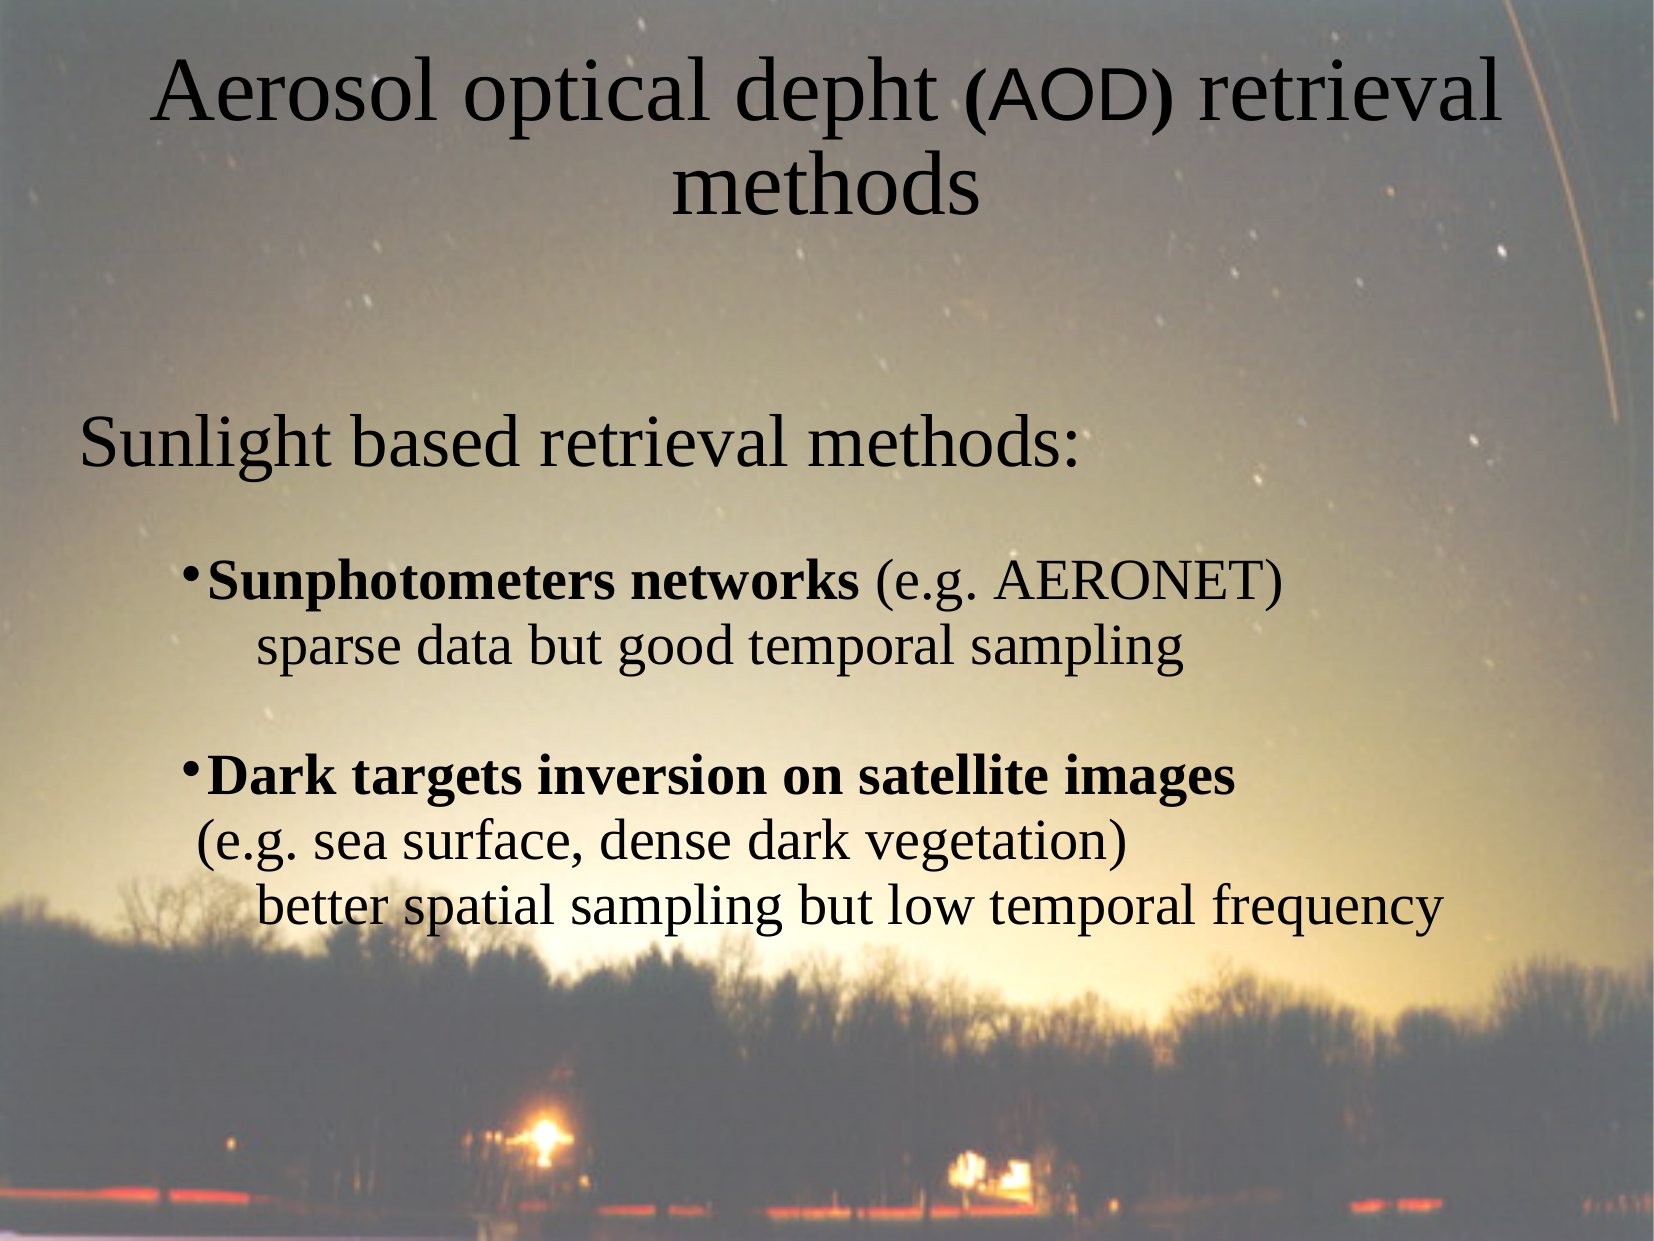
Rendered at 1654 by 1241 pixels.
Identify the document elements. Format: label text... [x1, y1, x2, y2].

text_box Sunlight based retrieval methods: [78, 394, 1570, 478]
title Aerosol optical depht (AOD) retrieval methods [0, 30, 1654, 242]
text_box Sunphotometers networks (e.g. AERONET) sparse data but good temporal sampling Dark targets inversion on satellite images (e.g. sea surface, dense dark vegetation) better spatial sampling but low temporal frequency [181, 543, 1445, 931]
